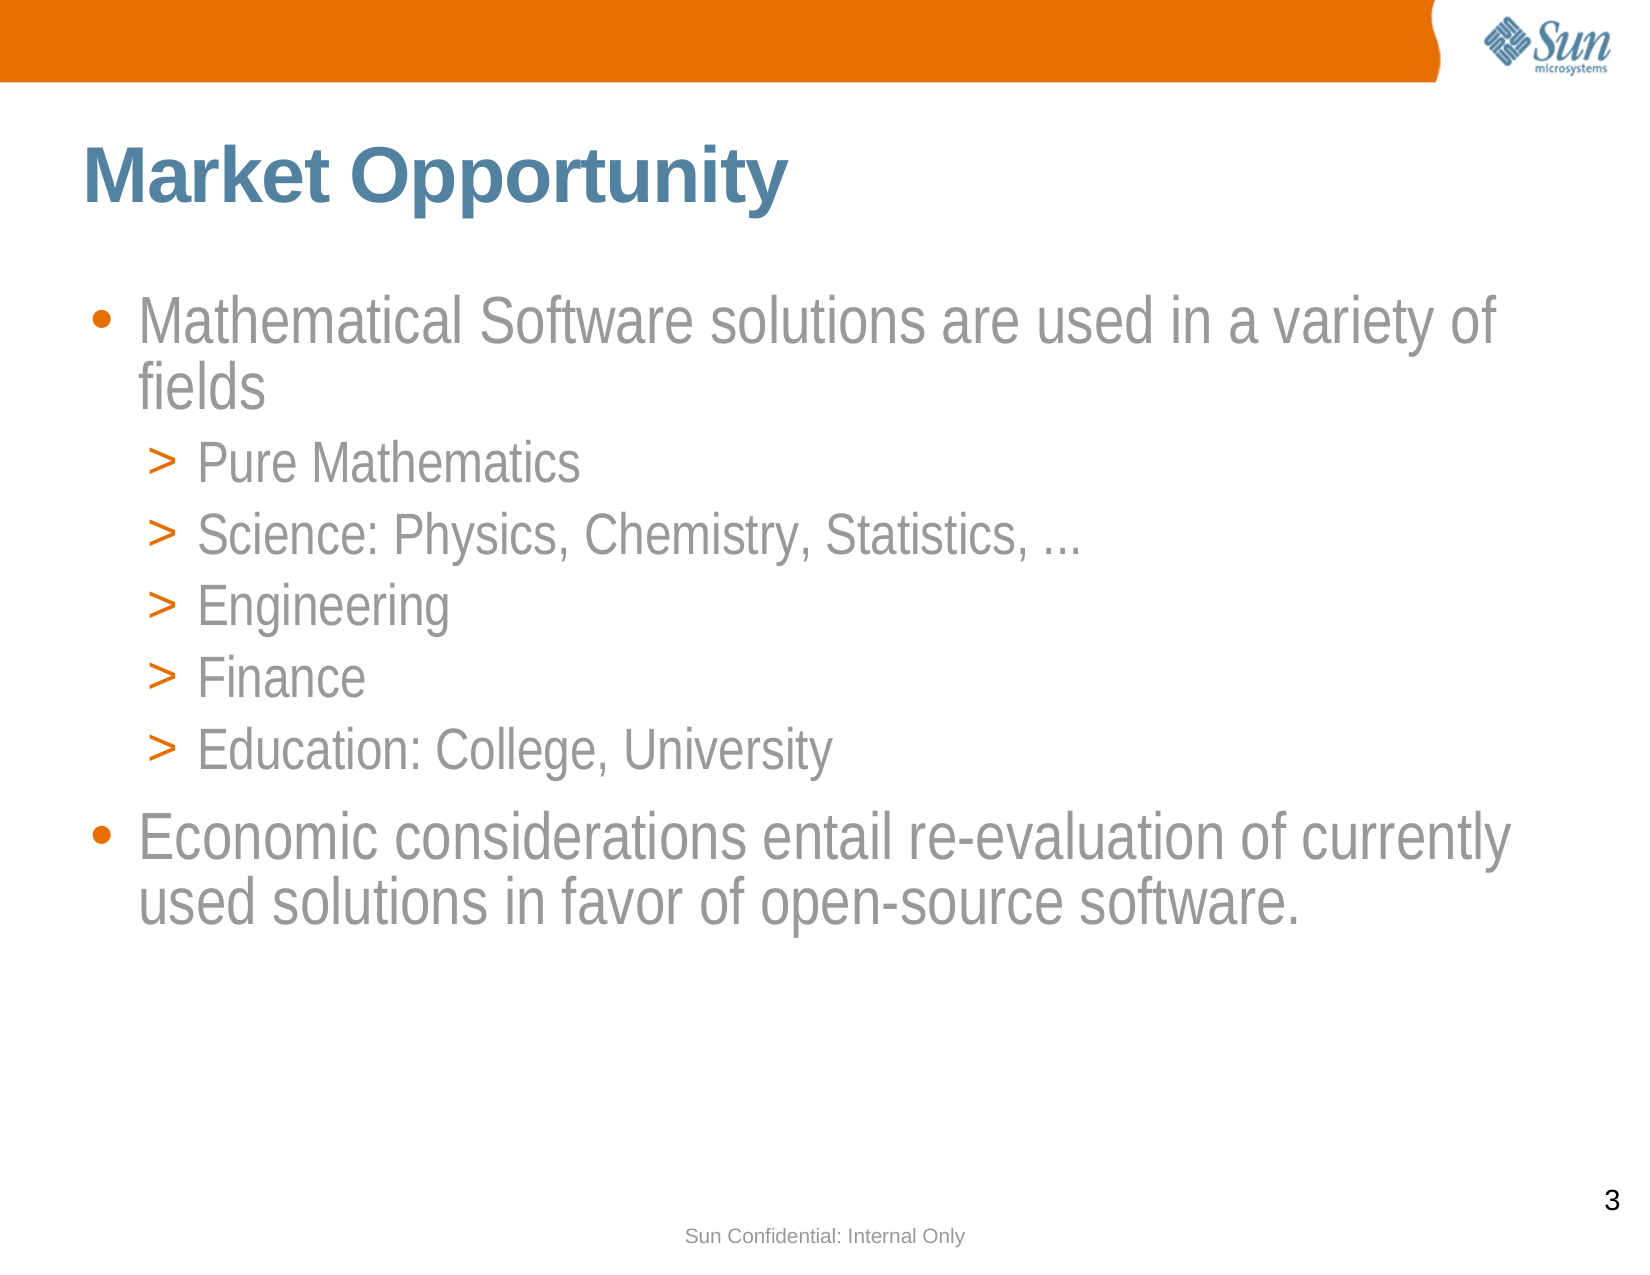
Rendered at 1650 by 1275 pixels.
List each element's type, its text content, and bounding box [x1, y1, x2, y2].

picture [0, 0, 1650, 85]
list Mathematical Software solutions are used in a variety of fields Pure Mathematics Science: Physics, Chemistry, Statistics, ... Engineering Finance Education: College, University Economic considerations entail re-evaluation of currently used solutions in favor of open-source software. [70, 291, 1542, 1148]
title Market Opportunity [82, 139, 1581, 258]
